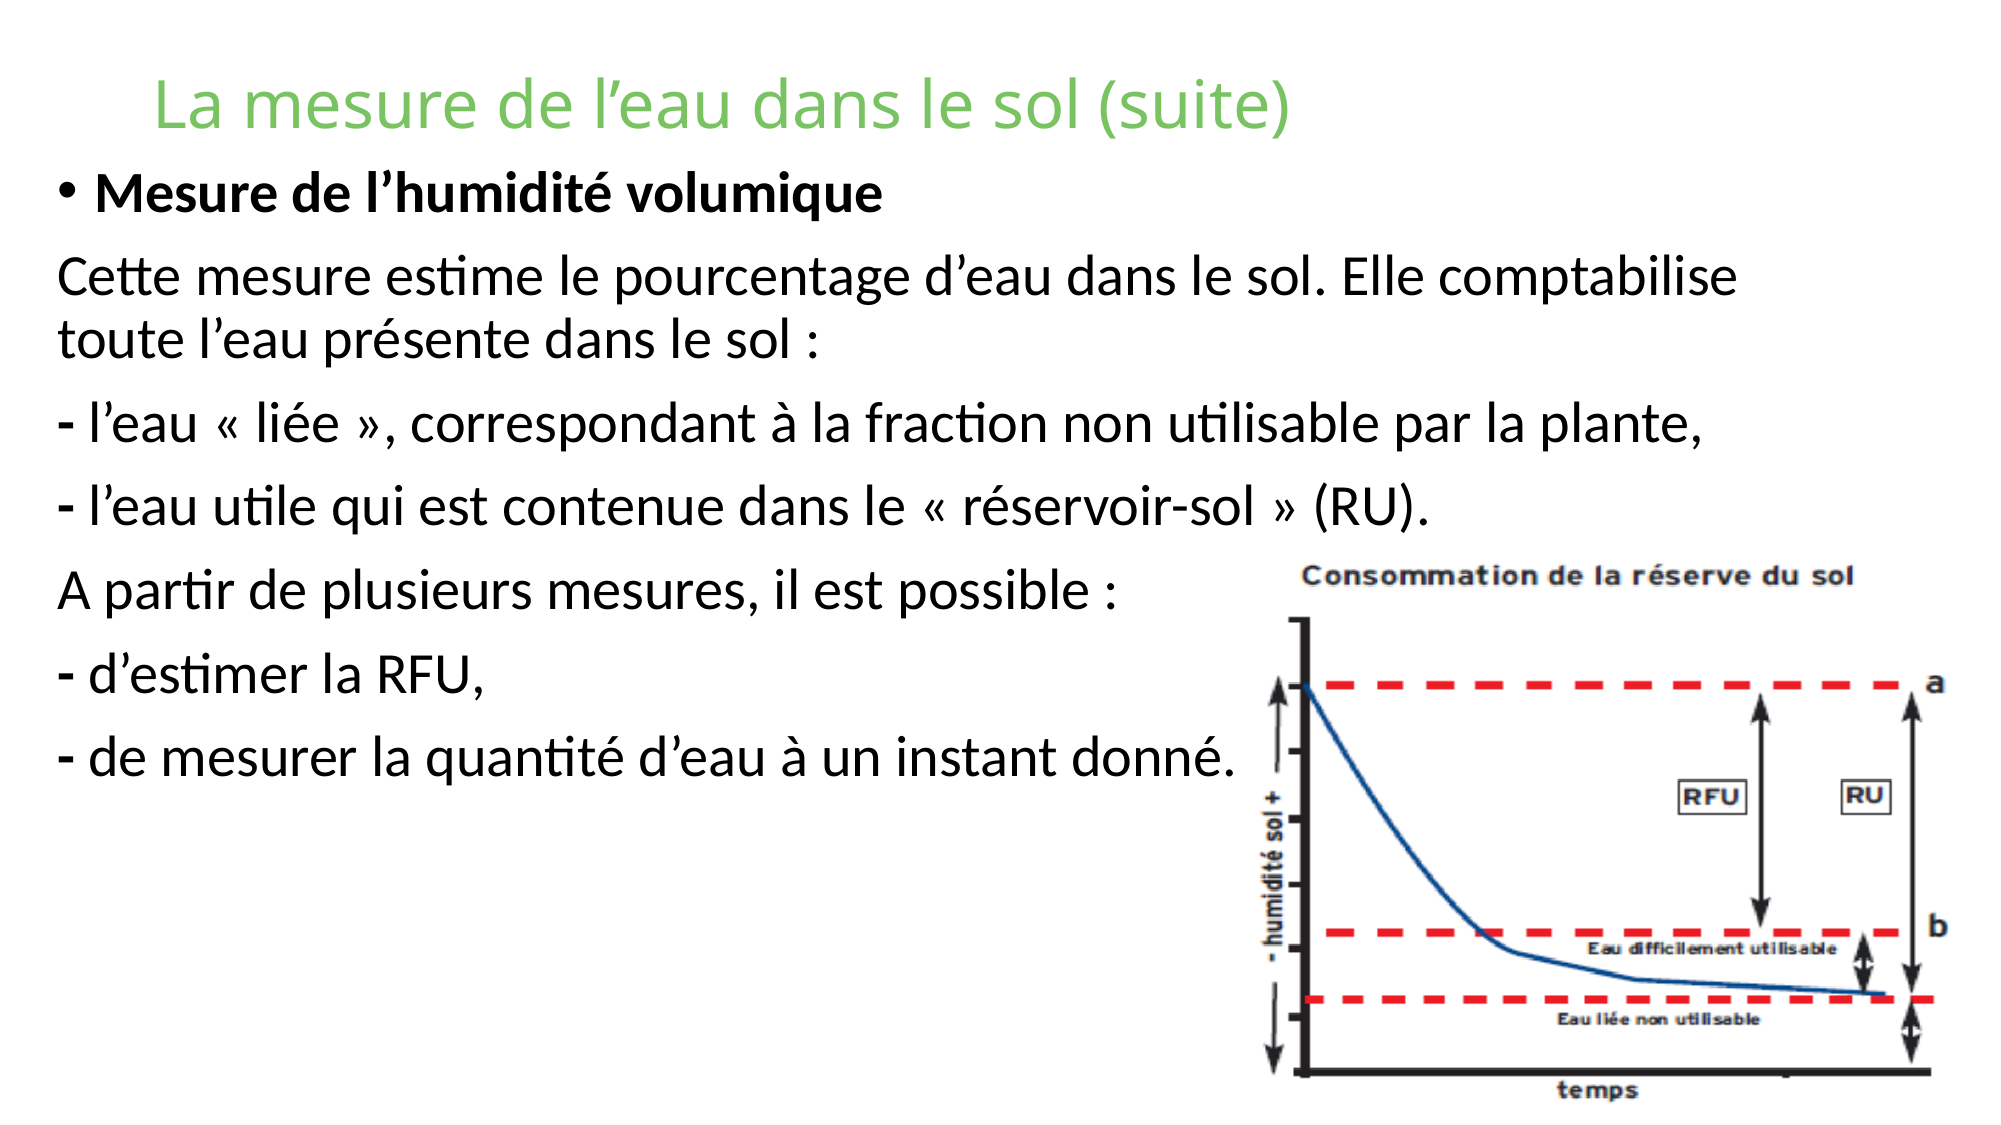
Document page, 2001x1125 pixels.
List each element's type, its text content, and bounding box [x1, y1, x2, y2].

title La mesure de l’eau dans le sol (suite) [137, 59, 1863, 155]
list Mesure de l’humidité volumique Cette mesure estime le pourcentage d’eau dans le sol. Elle comptabilise toute l’eau présente dans le sol : - l’eau « liée », correspondant à la fraction non utilisable par la plante, - l’eau utile qui est contenue dans le « réservoir-sol » (RU). A partir de plusieurs mesures, il est possible : - d’estimer la RFU, - de mesurer la quantité d’eau à un instant donné. [42, 154, 1768, 869]
picture [1243, 518, 1953, 1125]
